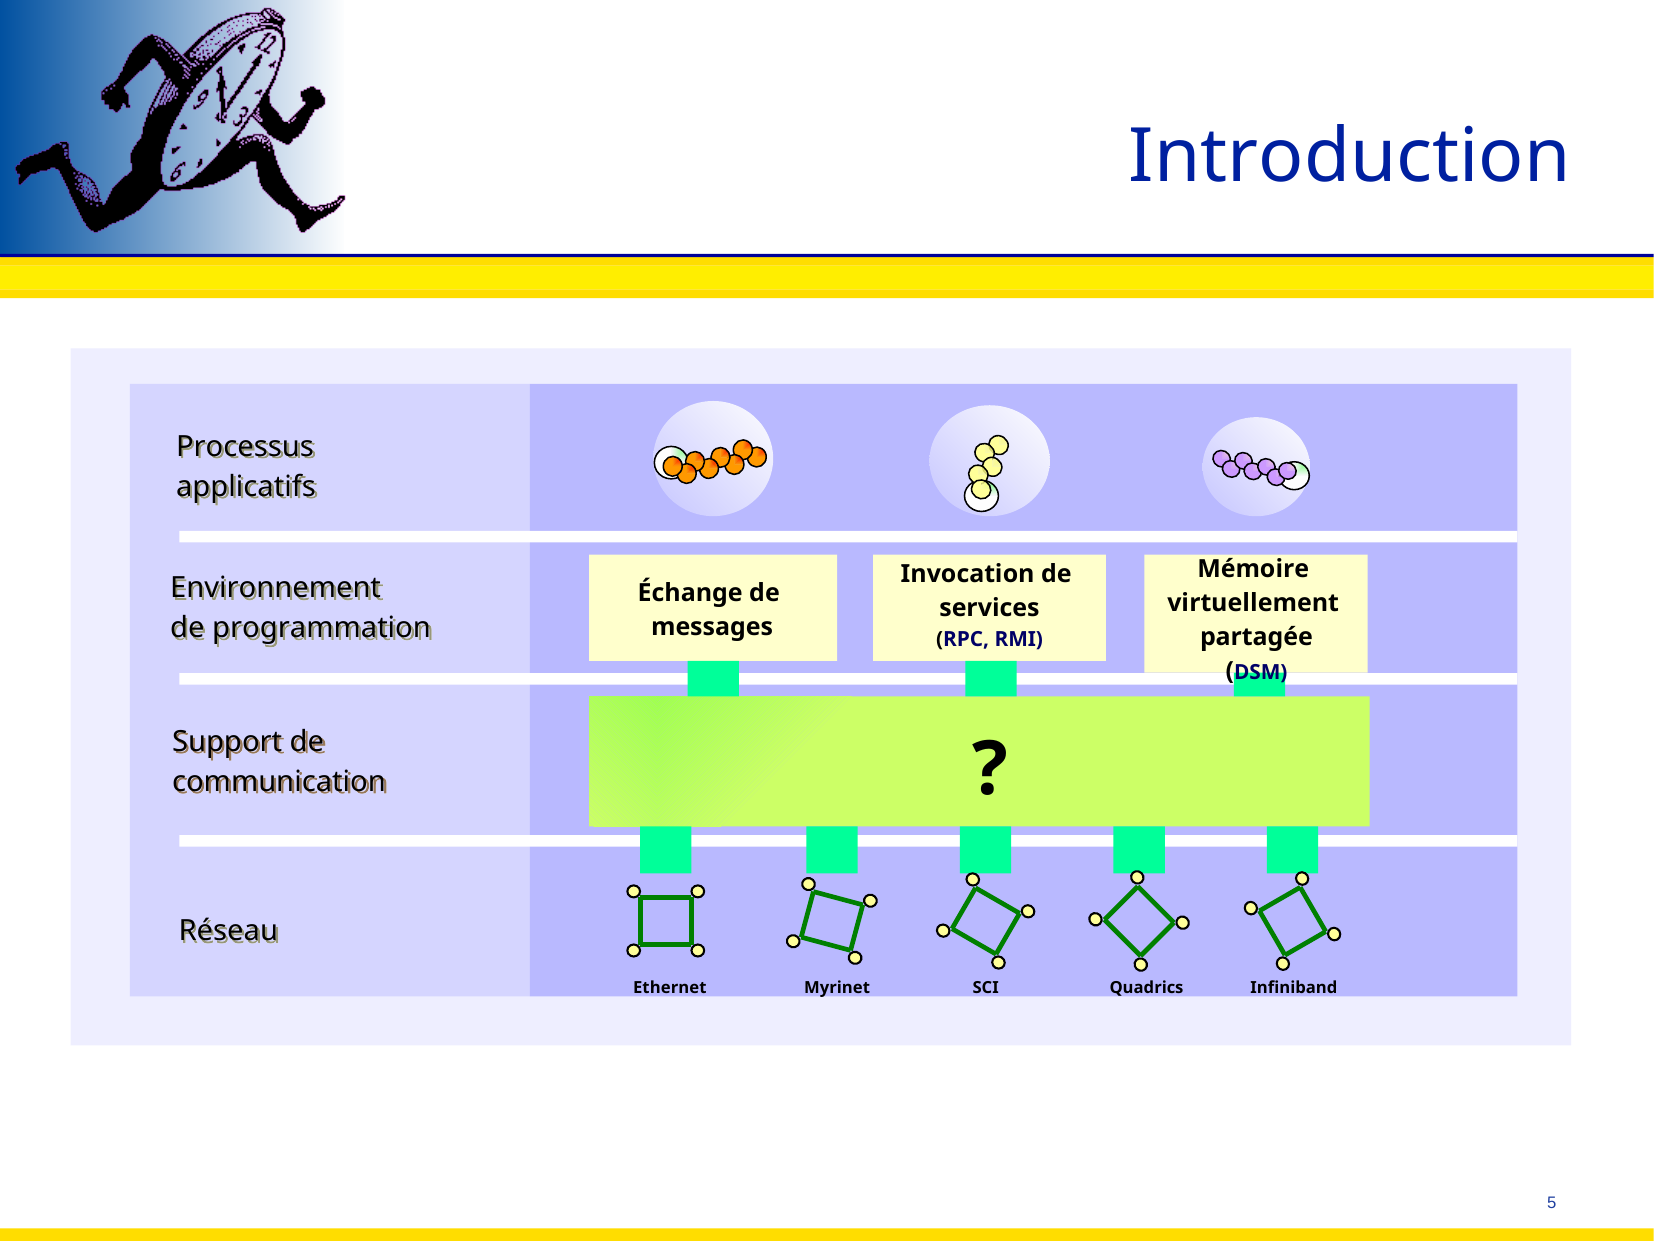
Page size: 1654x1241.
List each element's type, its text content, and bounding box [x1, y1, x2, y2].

text_box Myrinet [789, 968, 886, 1007]
text_box Échange de messages [622, 566, 802, 651]
text_box [70, 348, 1572, 1046]
text_box Mémoire virtuellement partagée (DSM) [1152, 542, 1361, 695]
text_box Réseau [163, 901, 294, 957]
picture [14, 0, 353, 245]
text_box Environnement de programmation [155, 559, 447, 654]
text_box ? [957, 706, 1023, 825]
title Introduction [372, 49, 1571, 257]
text_box Ethernet [618, 968, 722, 1007]
text_box Quadrics [1094, 968, 1199, 1007]
text_box Infiniband [1235, 968, 1353, 1007]
text_box Processus applicatifs [161, 417, 332, 513]
text_box SCI [957, 968, 1014, 1007]
text_box Support de communication [157, 712, 402, 808]
text_box Invocation de services (RPC, RMI) [885, 548, 1094, 661]
